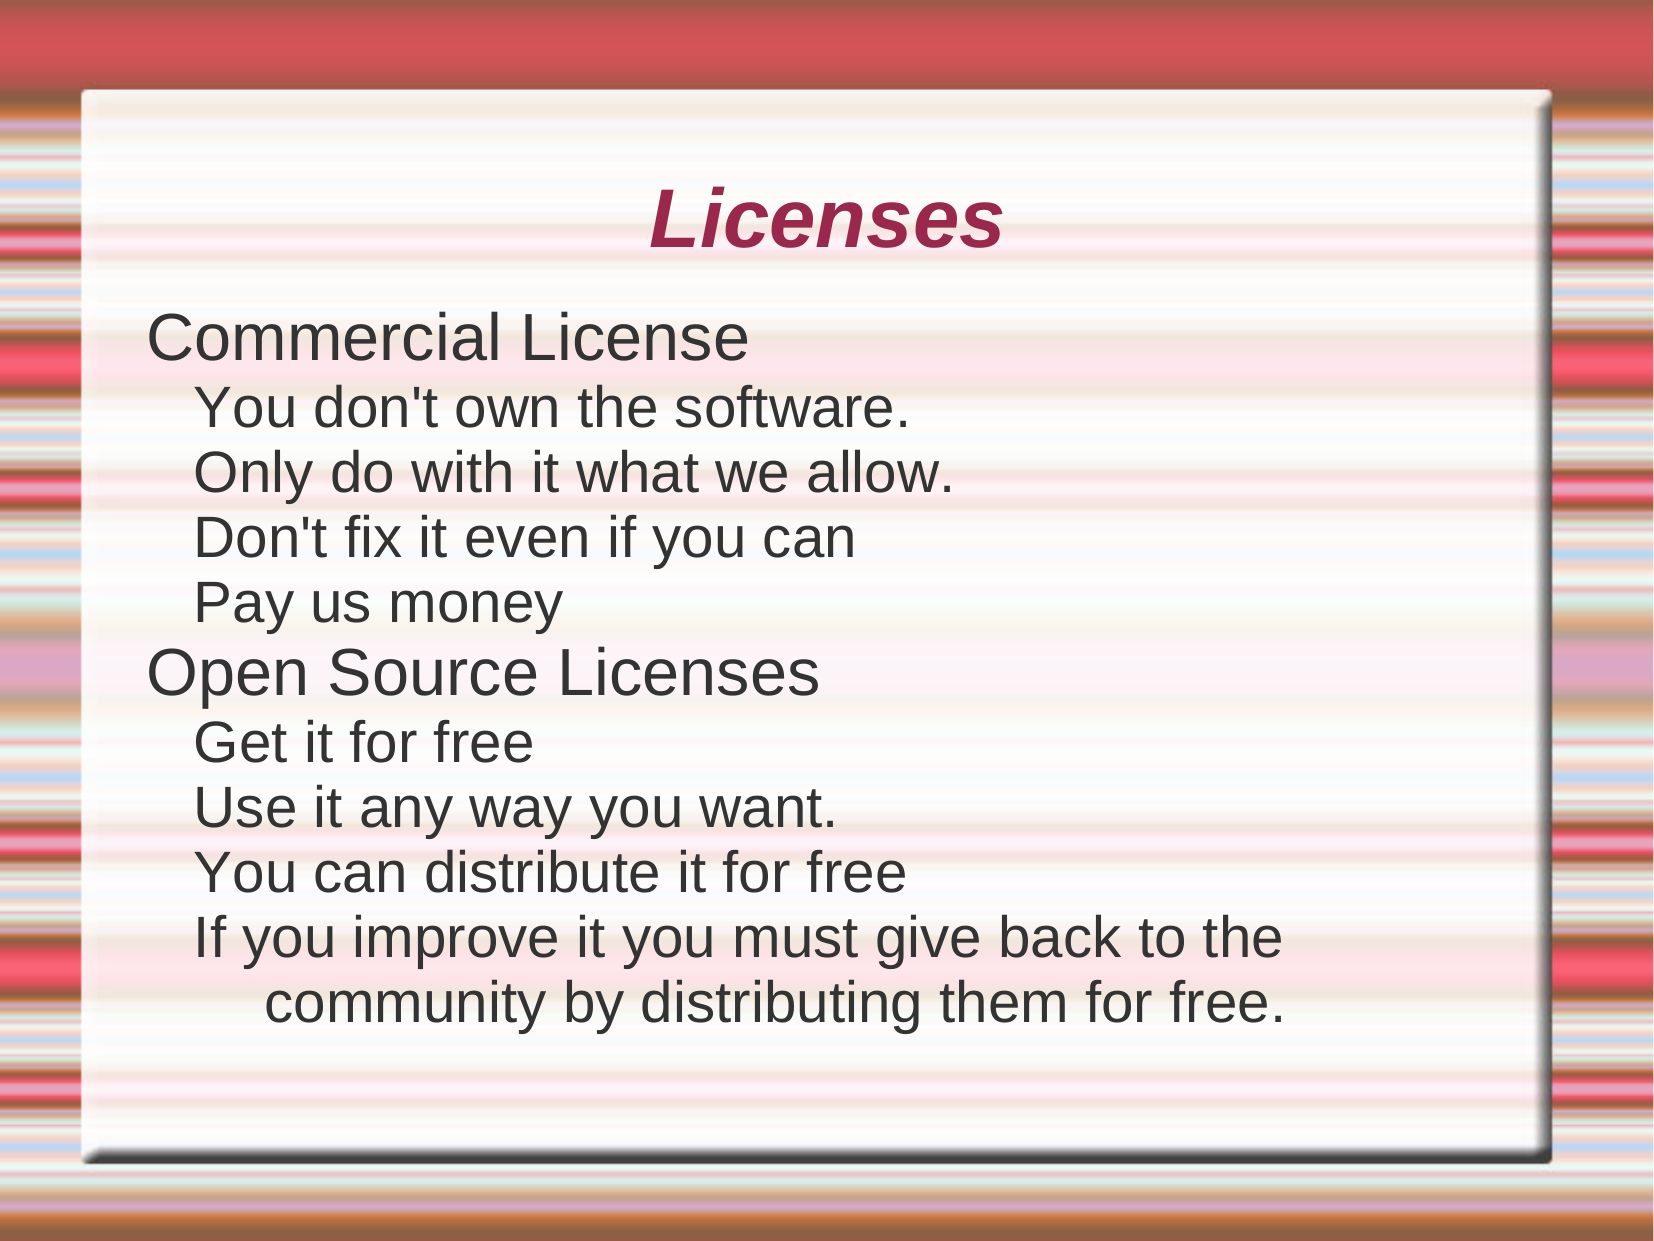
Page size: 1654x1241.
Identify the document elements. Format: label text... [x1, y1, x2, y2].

title Licenses [121, 114, 1534, 322]
picture [0, 0, 1654, 1241]
list Commercial License You don't own the software. Only do with it what we allow. Don't fix it even if you can Pay us money Open Source Licenses Get it for free Use it any way you want. You can distribute it for free If you improve it you must give back to the community by distributing them for free. [134, 300, 1516, 1133]
